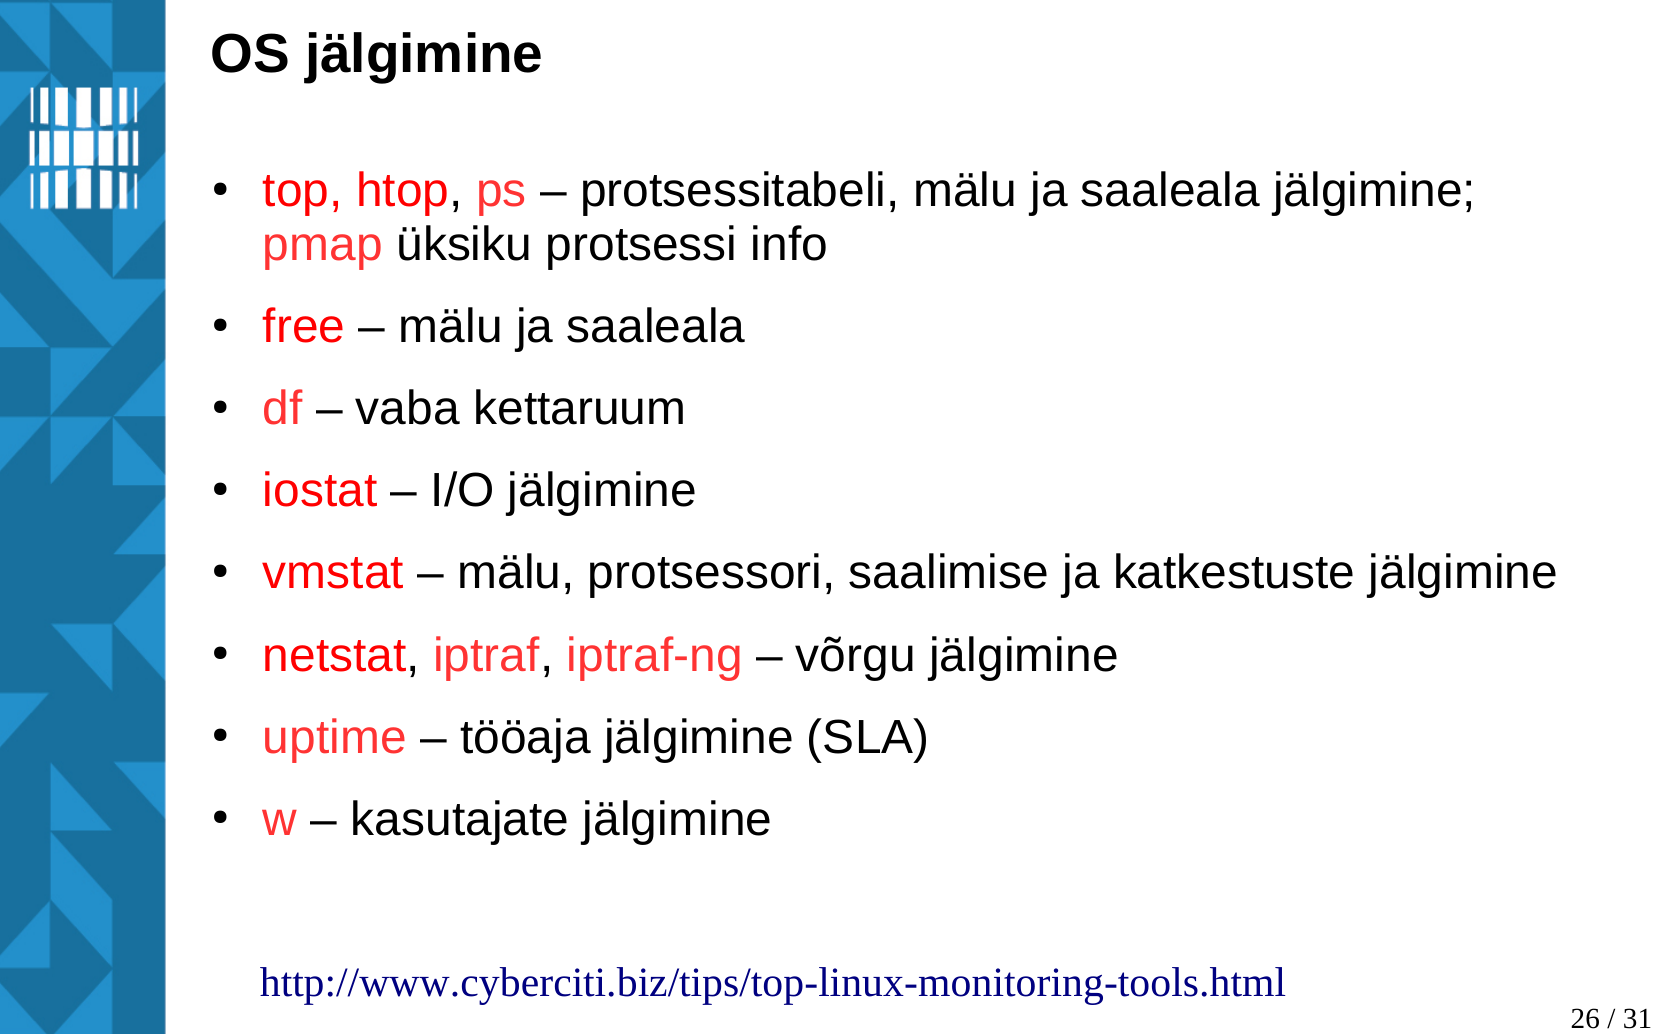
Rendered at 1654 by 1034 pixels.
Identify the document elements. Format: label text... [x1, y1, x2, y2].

list top, htop, ps – protsessitabeli, mälu ja saaleala jälgimine; pmap üksiku protsessi info free – mälu ja saaleala df – vaba kettaruum iostat – I/O jälgimine vmstat – mälu, protsessori, saalimise ja katkestuste jälgimine netstat, iptraf, iptraf-ng – võrgu jälgimine uptime – tööaja jälgimine (SLA) w – kasutajate jälgimine [194, 163, 1595, 857]
title OS jälgimine [210, 11, 1524, 95]
text_box http://www.cyberciti.biz/tips/top-linux-monitoring-tools.html [259, 959, 1501, 1006]
